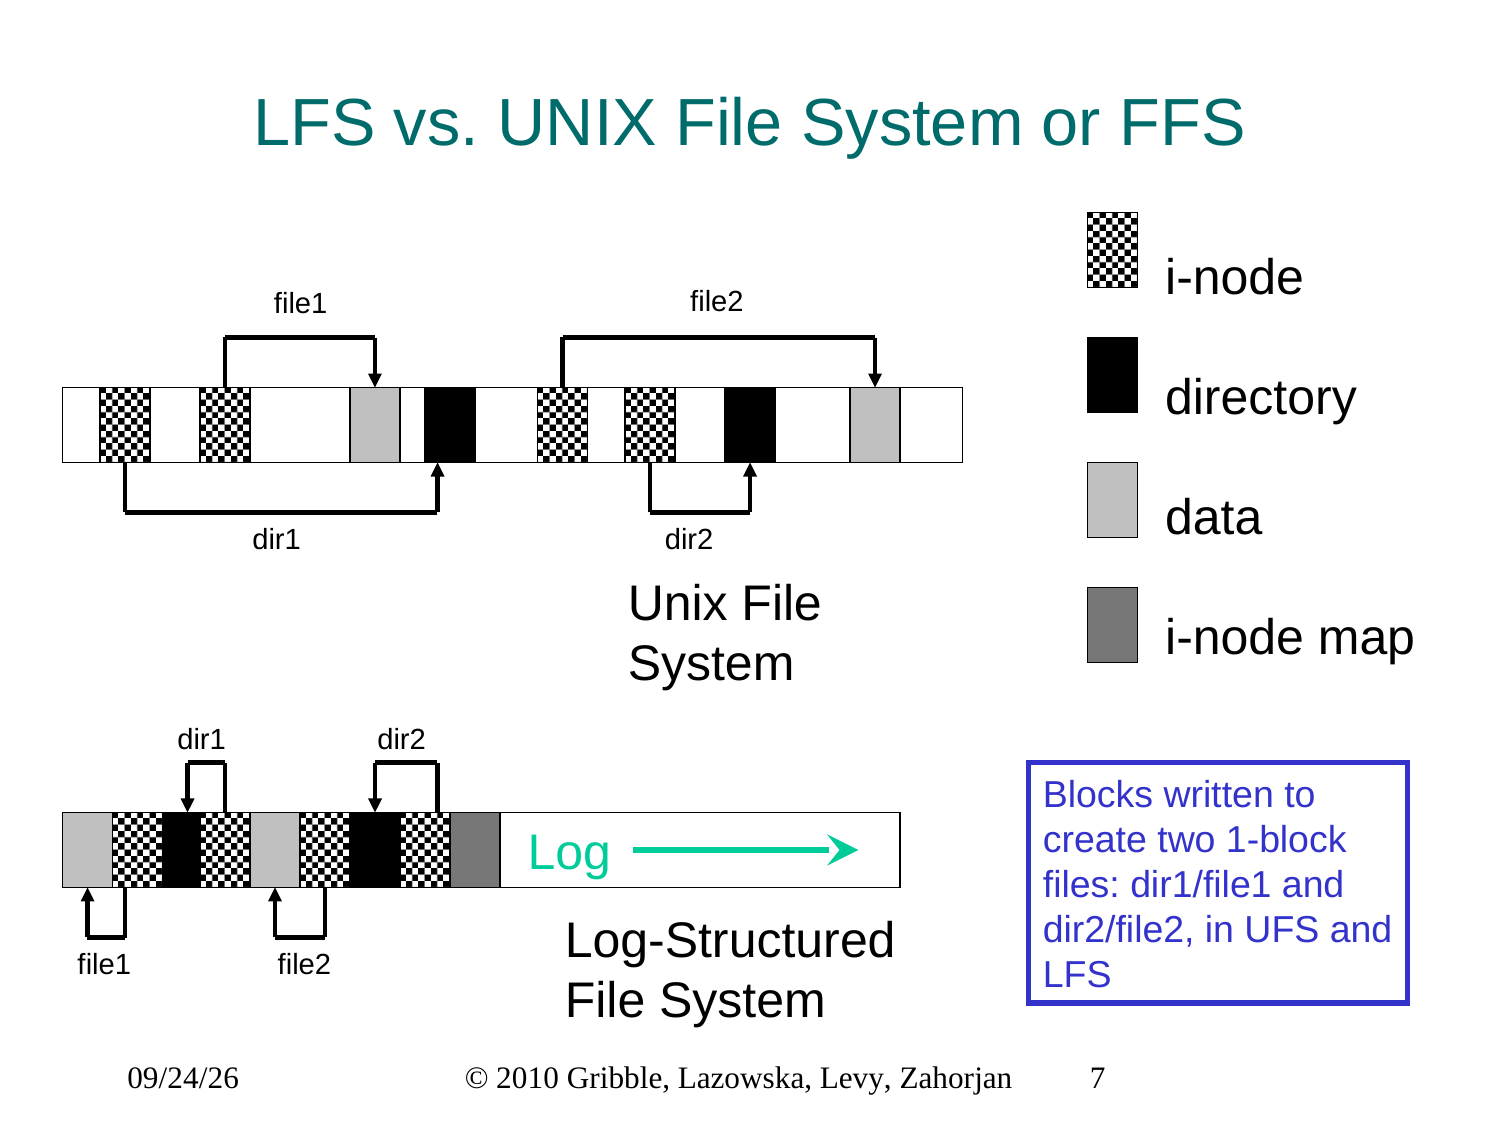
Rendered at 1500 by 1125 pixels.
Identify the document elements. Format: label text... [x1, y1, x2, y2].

text_box dir2 [650, 512, 729, 562]
text_box file1 [258, 276, 343, 328]
text_box dir1 [237, 512, 317, 563]
title LFS vs. UNIX File System or FFS [112, 62, 1388, 175]
text_box [425, 387, 475, 463]
text_box Blocks written to create two 1-block files: dir1/file1 and dir2/file2, in UFS and LFS [1028, 762, 1408, 1003]
text_box [1087, 337, 1138, 413]
text_box [725, 387, 775, 463]
text_box Unix File System [613, 562, 837, 698]
text_box file2 [675, 274, 759, 326]
text_box [624, 387, 675, 463]
text_box [1087, 587, 1138, 663]
text_box [1087, 212, 1138, 288]
text_box [99, 387, 150, 463]
text_box [62, 812, 500, 888]
text_box i-node directory data i-node map [1150, 237, 1431, 673]
text_box file1 [62, 937, 147, 988]
text_box file2 [262, 937, 347, 988]
text_box [537, 387, 588, 463]
text_box [849, 387, 900, 463]
text_box Log-Structured File System [550, 899, 911, 1036]
text_box [200, 387, 250, 463]
text_box [350, 387, 400, 463]
text_box dir2 [362, 712, 442, 763]
text_box [1087, 462, 1138, 538]
text_box dir1 [162, 712, 242, 763]
text_box Log [512, 812, 626, 888]
